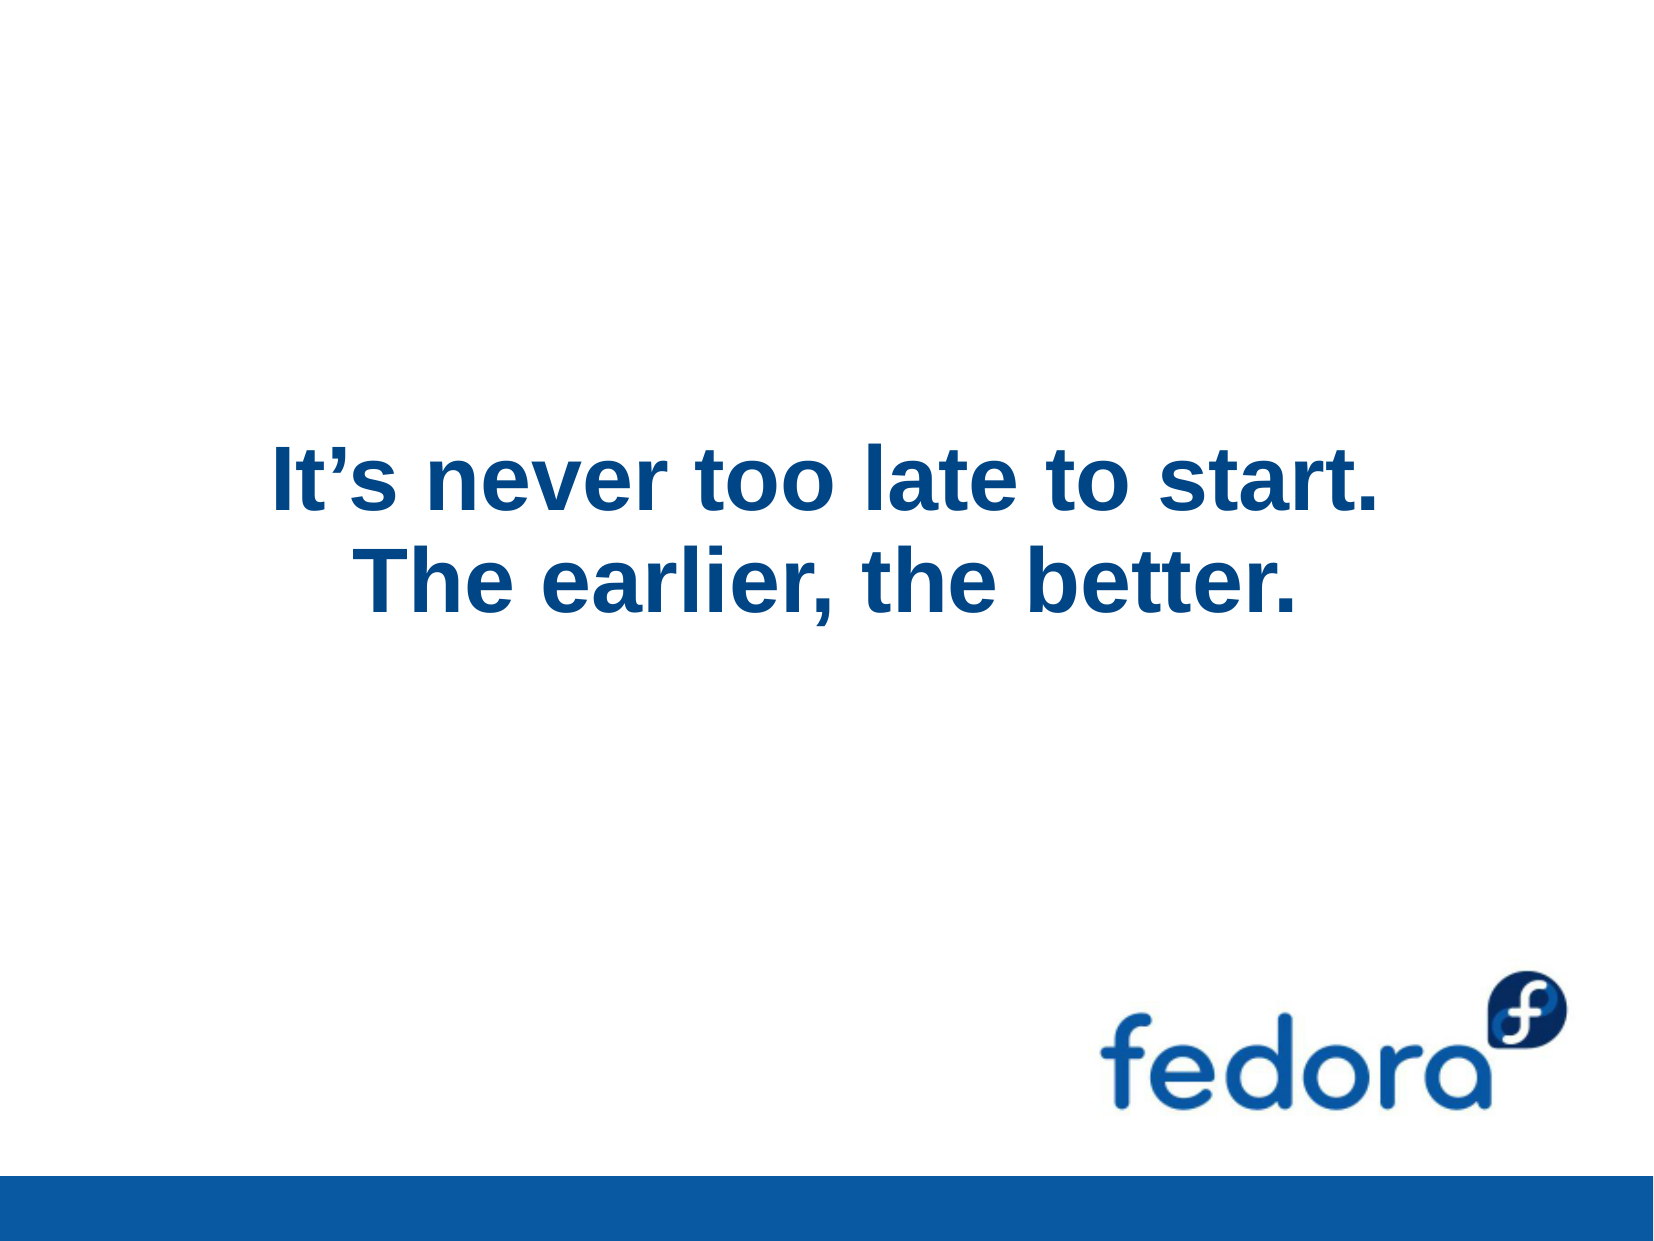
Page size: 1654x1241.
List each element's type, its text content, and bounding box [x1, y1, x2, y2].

picture [1087, 959, 1576, 1125]
subtitle It’s never too late to start. The earlier, the better. [82, 56, 1571, 1102]
picture [0, 1176, 1654, 1241]
